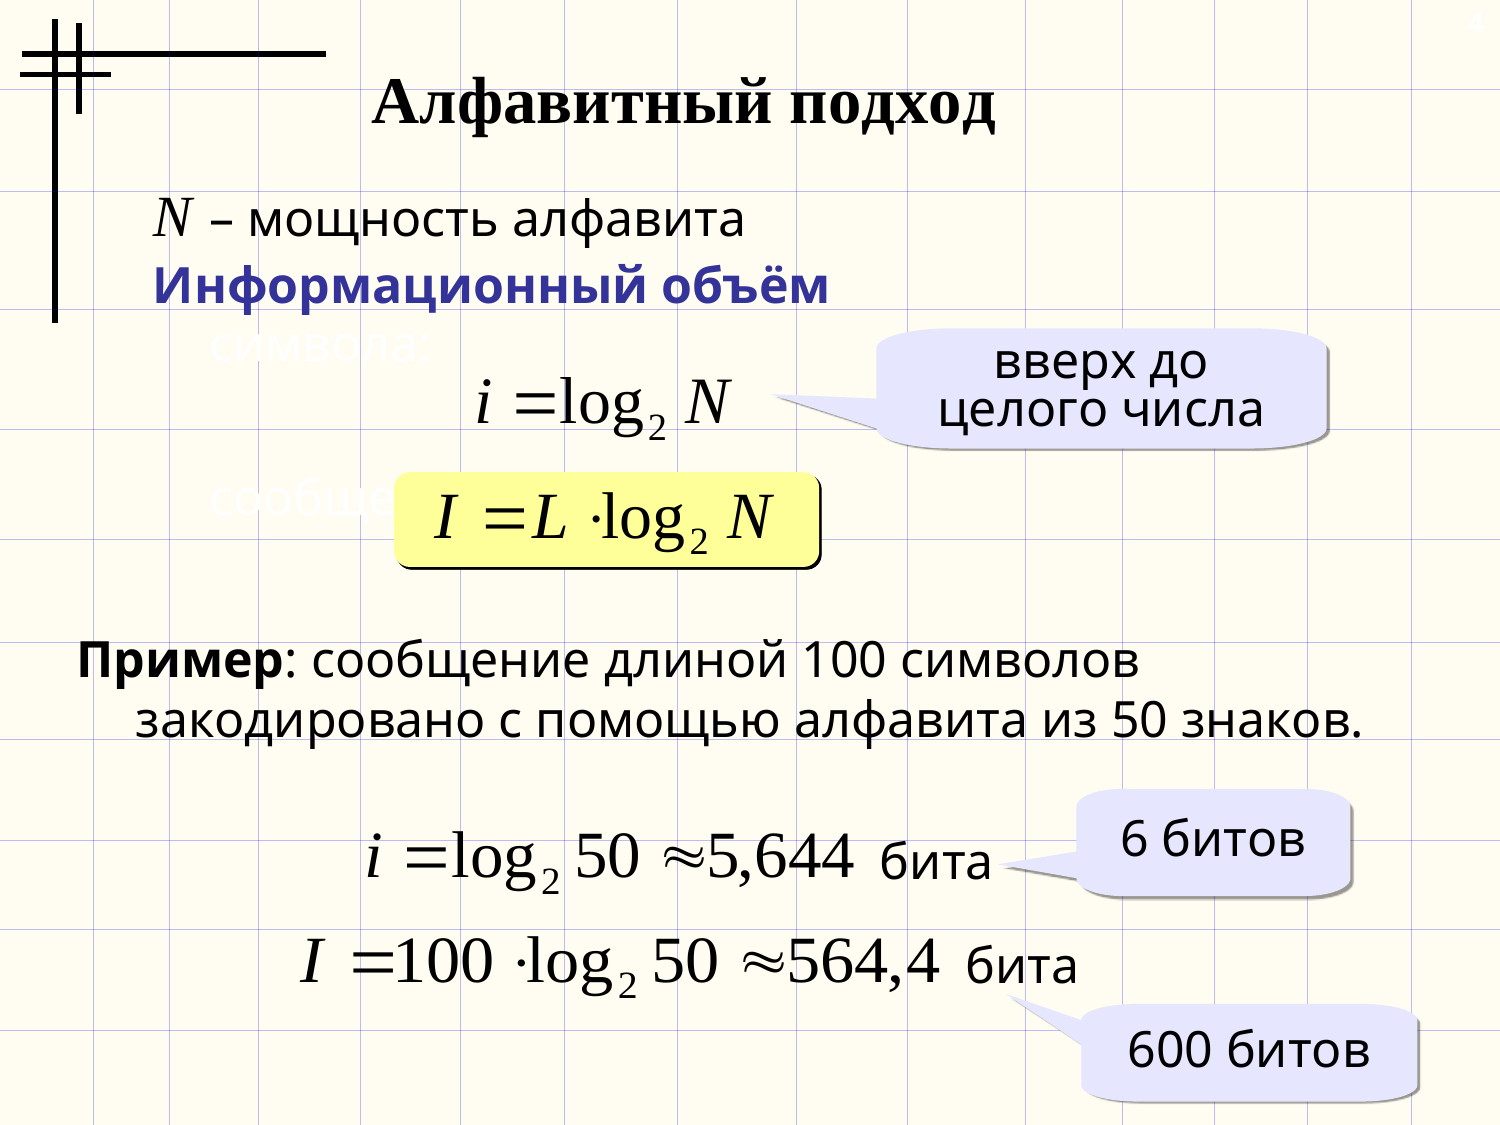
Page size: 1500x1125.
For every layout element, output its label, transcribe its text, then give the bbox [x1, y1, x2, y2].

text_box бита [865, 821, 1009, 897]
text_box Информационный объём символа: [138, 264, 972, 380]
text_box сообщения длиной L: [138, 471, 887, 533]
chart [287, 916, 949, 1010]
text_box 600 битов [1006, 994, 1418, 1102]
text_box бита [951, 925, 1095, 1002]
text_box <номер> [1148, 0, 1499, 75]
text_box [394, 472, 820, 567]
text_box N – мощность алфавита [138, 192, 874, 253]
chart [422, 472, 791, 566]
chart [356, 811, 865, 906]
text_box 6 битов [997, 788, 1351, 897]
text_box вверх до целого числа [770, 328, 1327, 449]
text_box Пример: сообщение длиной 100 символов закодировано с помощью алфавита из 50 знаков. [61, 620, 1468, 756]
title Алфавитный подход [324, 49, 1426, 127]
chart [466, 357, 747, 452]
